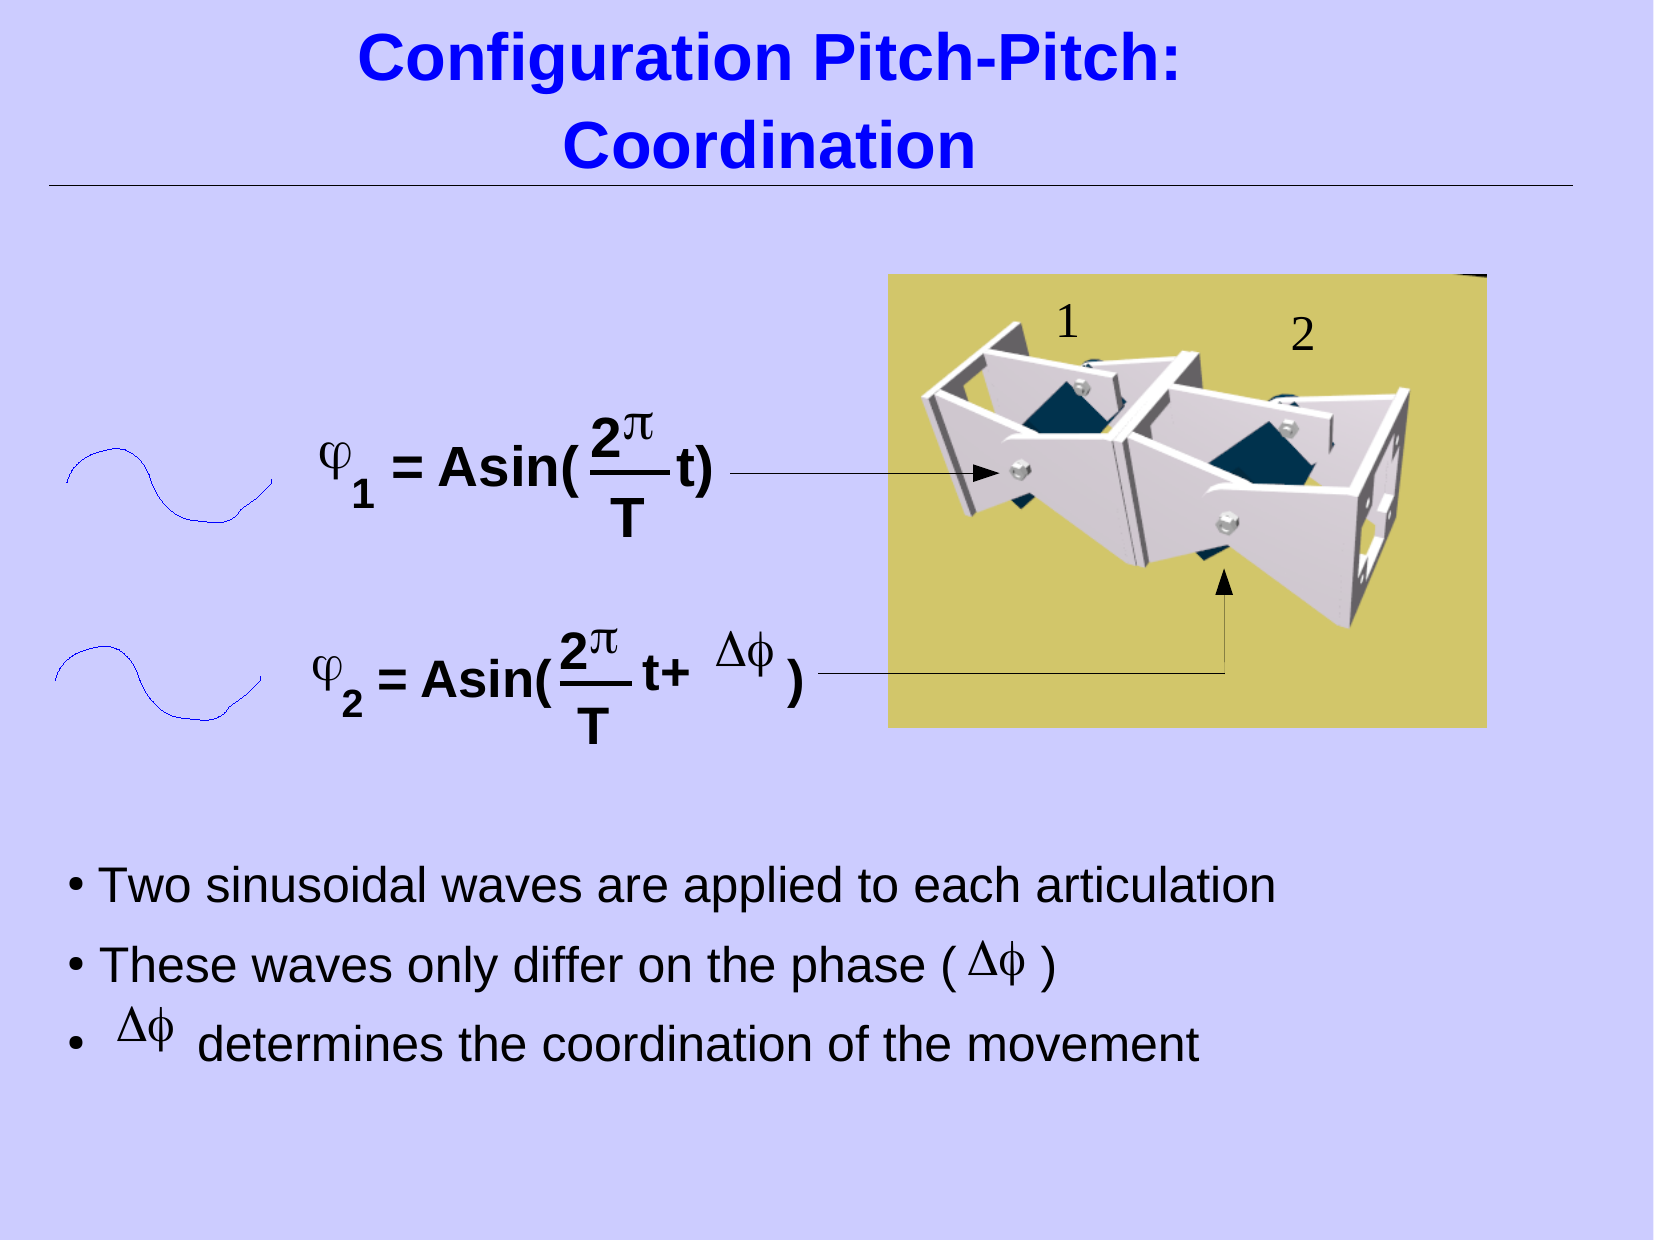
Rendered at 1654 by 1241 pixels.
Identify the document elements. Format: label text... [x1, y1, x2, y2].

text_box j [311, 643, 344, 713]
text_box t+ [642, 642, 691, 711]
title Configuration Pitch-Pitch: Coordination [132, 186, 1408, 191]
text_box Df [966, 938, 1026, 1007]
text_box = [377, 649, 409, 718]
text_box T [577, 696, 611, 765]
text_box t) [676, 435, 715, 509]
text_box = [391, 435, 425, 509]
text_box p [623, 400, 656, 475]
text_box 1 [1055, 293, 1081, 354]
text_box p [589, 616, 619, 686]
picture [888, 274, 1487, 728]
text_box Asin( [437, 435, 580, 509]
text_box 2 [1290, 306, 1316, 367]
text_box 1 [351, 470, 376, 526]
text_box Df [714, 630, 775, 700]
title Configuration Pitch-Pitch: Coordination [132, 0, 1408, 185]
text_box 2 [341, 681, 364, 733]
text_box T [610, 486, 646, 560]
text_box Df [115, 1005, 175, 1074]
text_box 2 [559, 622, 589, 691]
text_box Asin( [420, 649, 553, 718]
text_box ) [787, 649, 805, 718]
text_box 2 [590, 406, 623, 480]
text_box Two sinusoidal waves are applied to each articulation These waves only differ on the phase ( ) determines the coordination of the movement [67, 857, 1478, 1092]
text_box j [318, 429, 353, 504]
